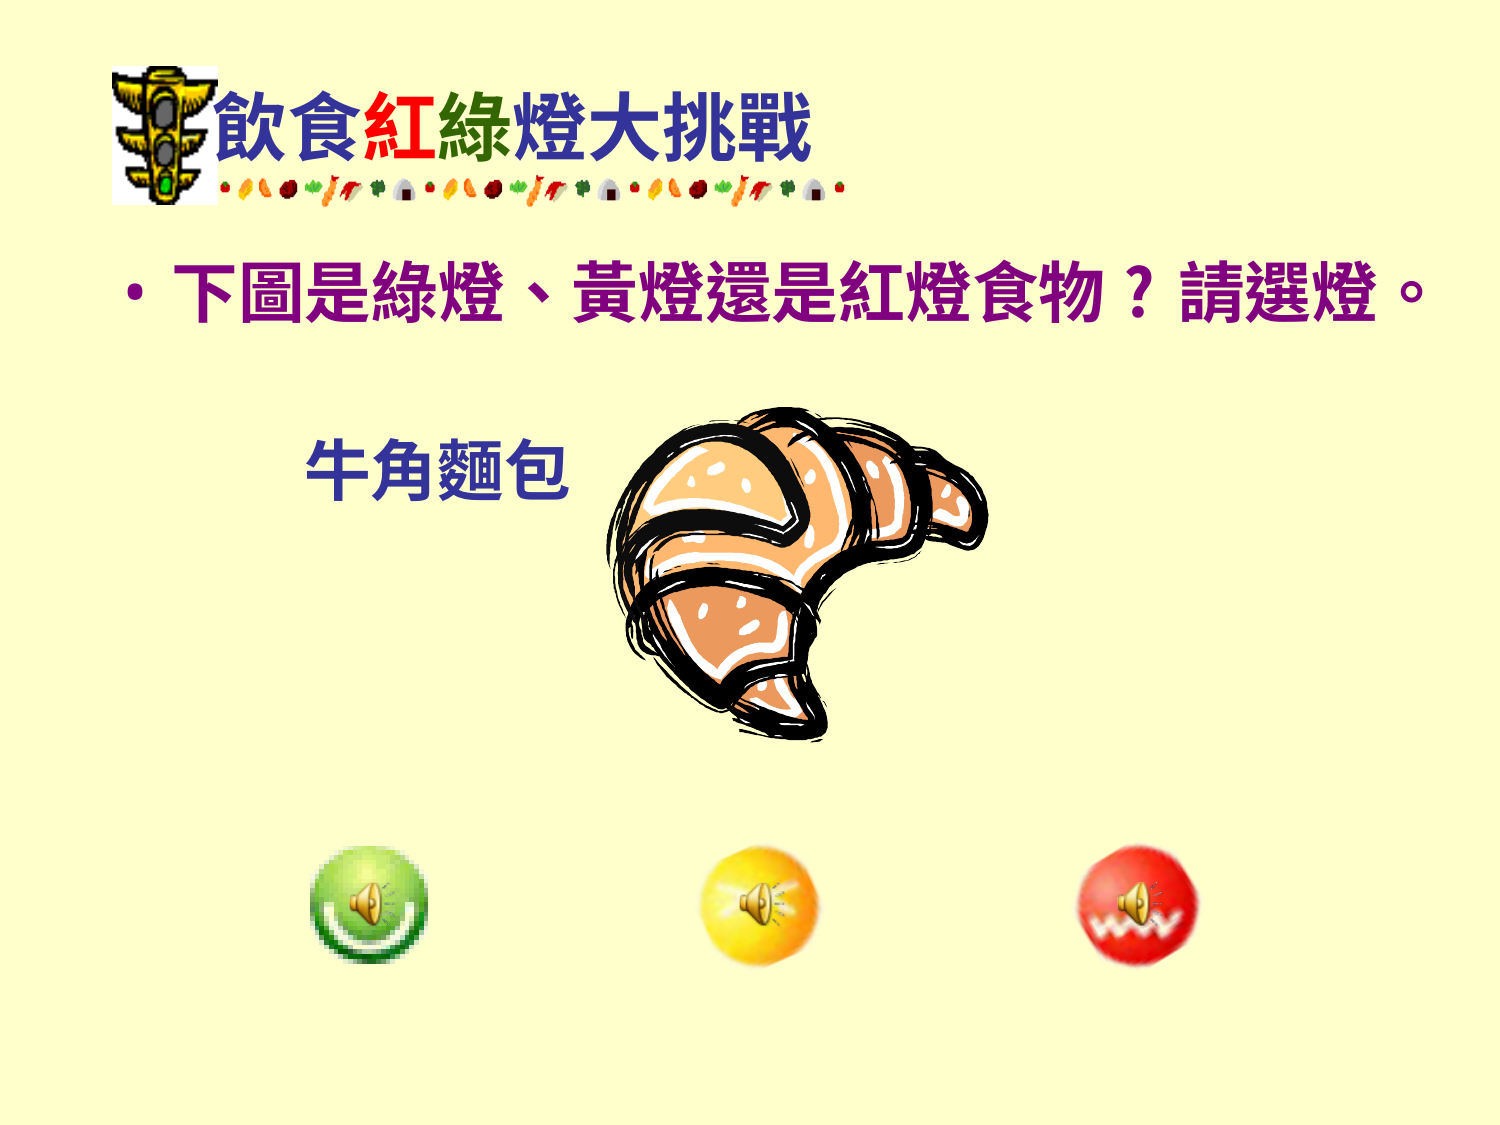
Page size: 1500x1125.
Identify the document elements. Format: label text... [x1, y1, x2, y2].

text_box 牛角麵包 [289, 420, 587, 517]
picture [112, 66, 847, 209]
text_box 飲食紅綠燈大挑戰 [194, 78, 868, 173]
picture [673, 822, 850, 988]
list 下圖是綠燈、黃燈還是紅燈食物?請選燈。 [100, 243, 1436, 351]
picture [301, 846, 443, 964]
picture [596, 397, 999, 753]
picture [1048, 817, 1231, 992]
